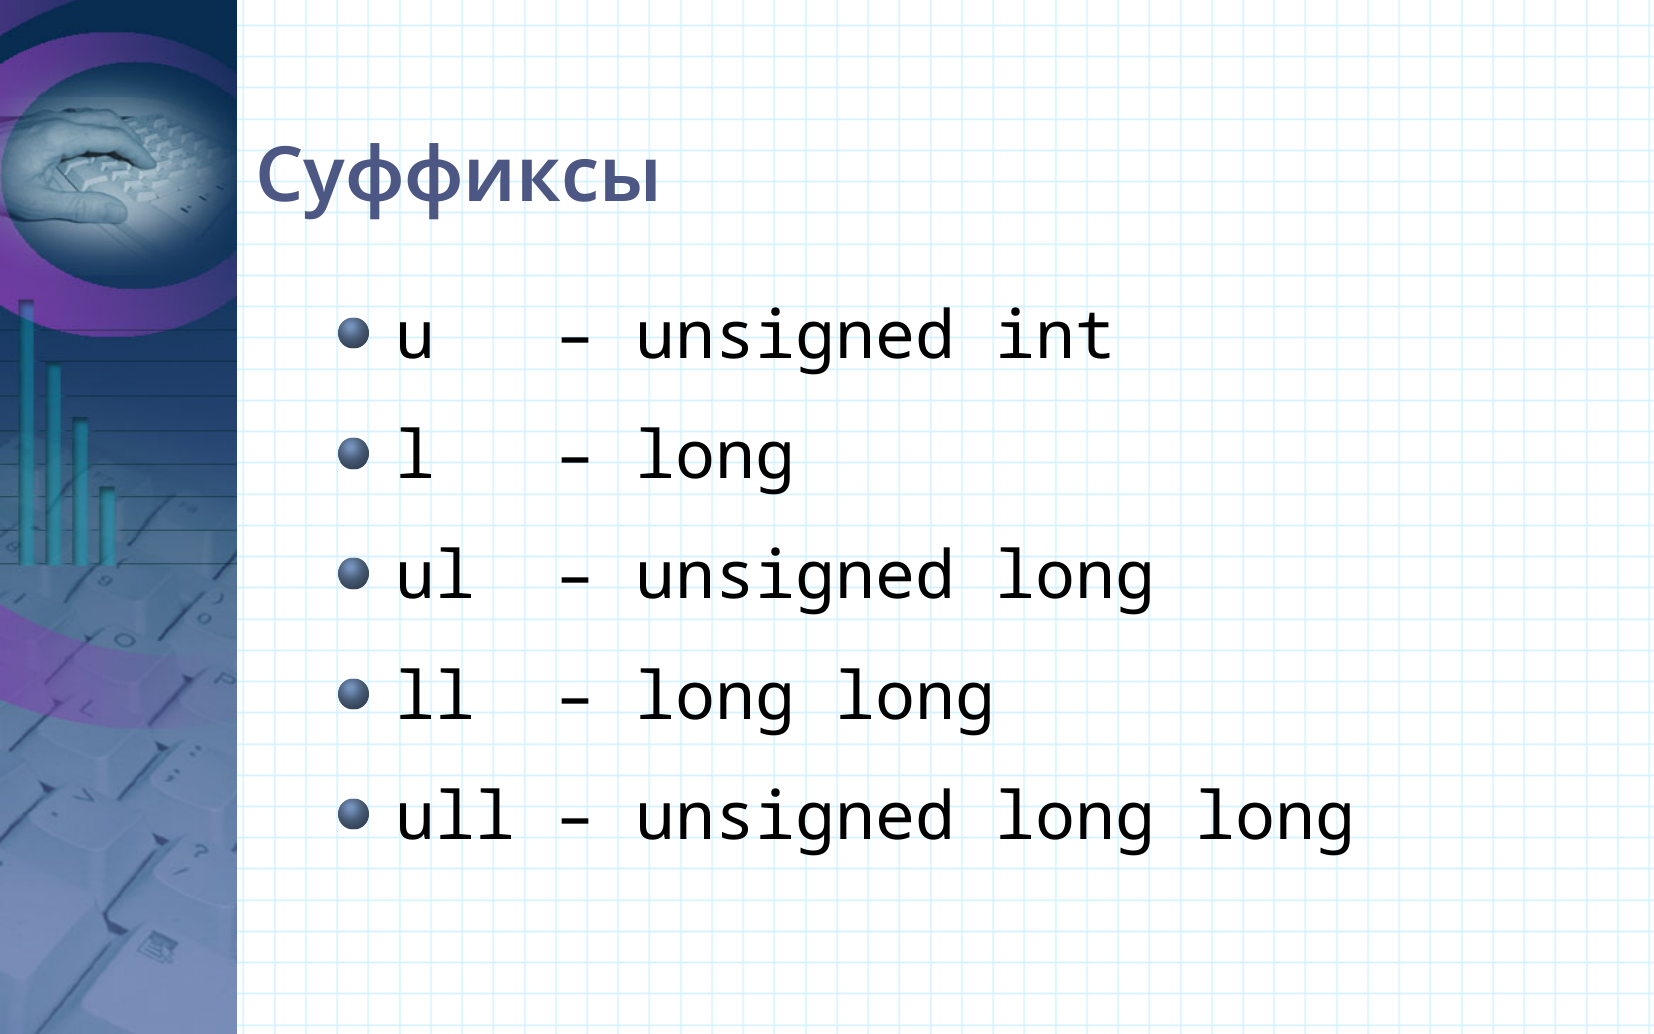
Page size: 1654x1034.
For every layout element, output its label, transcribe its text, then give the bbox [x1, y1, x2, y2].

list u – unsigned int l – long ul – unsigned long ll – long long ull – unsigned long long [254, 287, 1640, 887]
picture [0, 0, 1654, 1034]
title Суффиксы [254, 85, 1640, 259]
